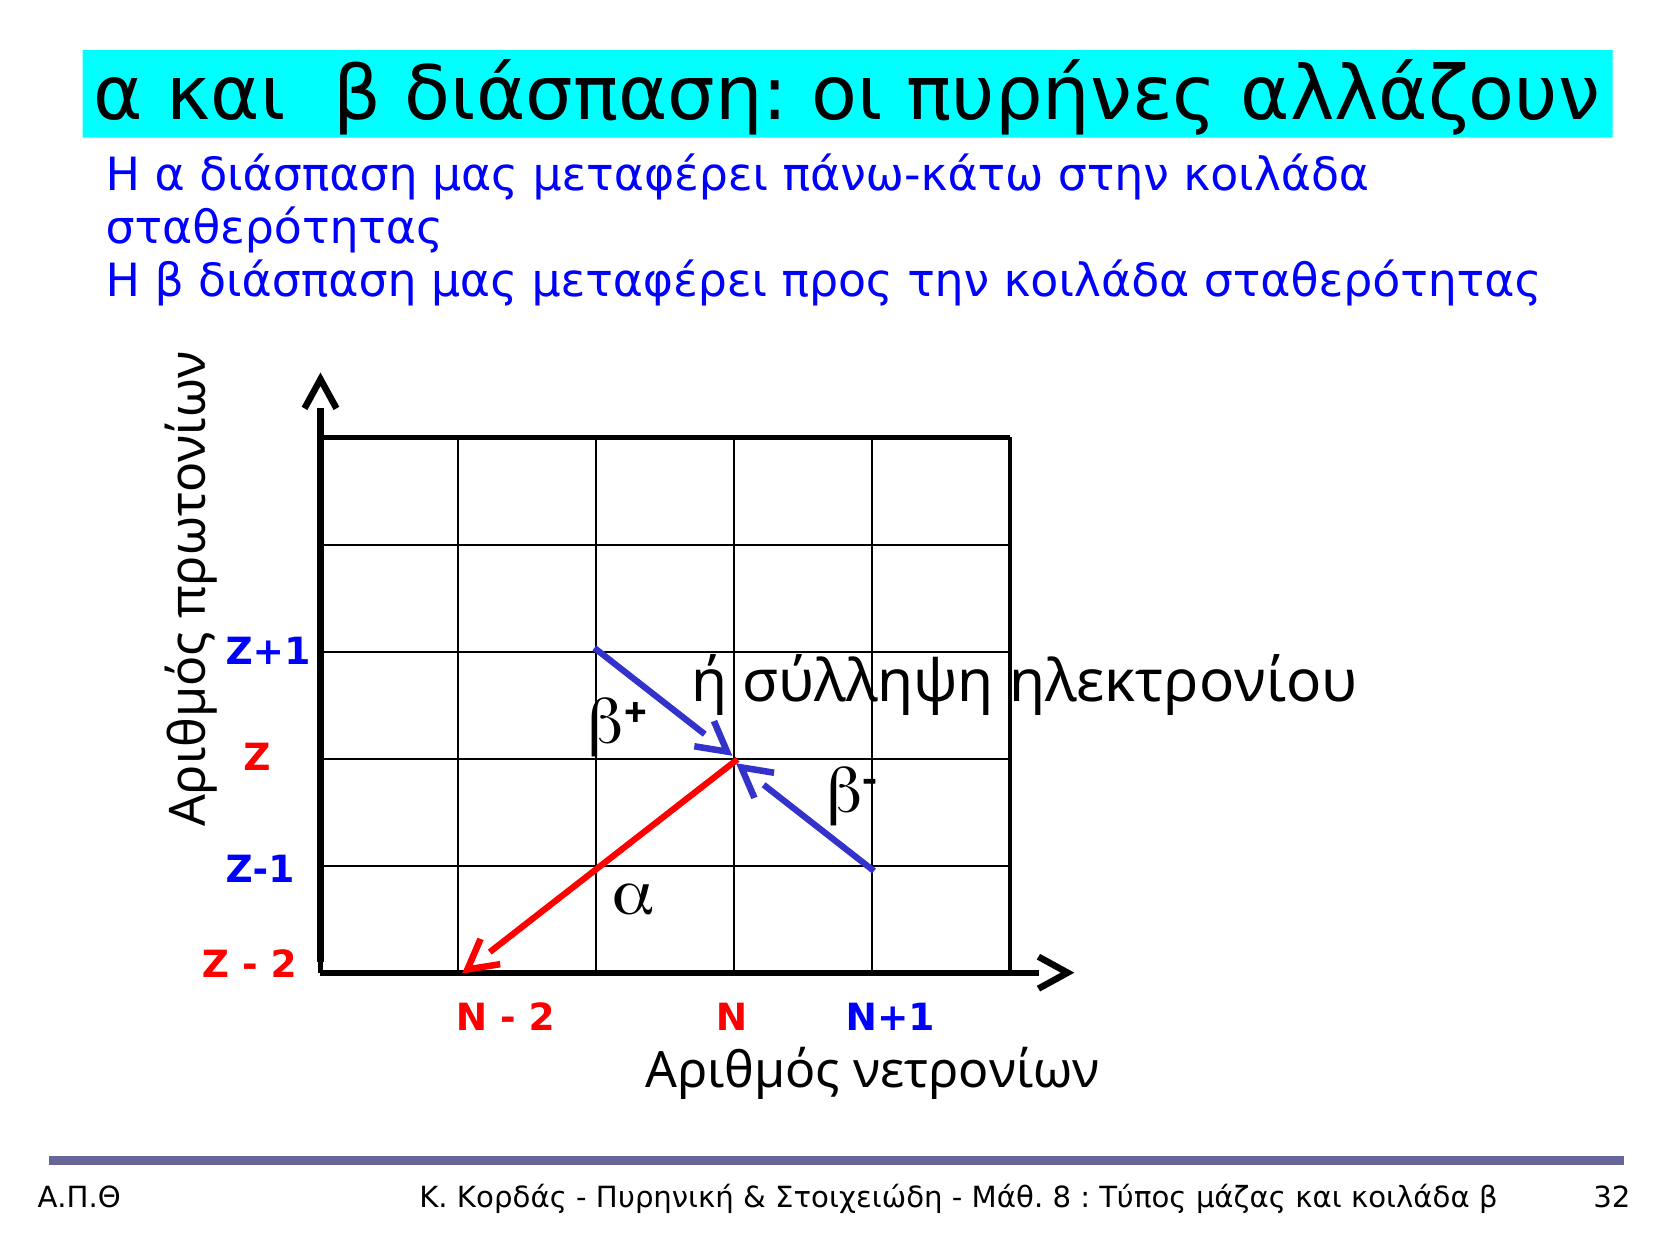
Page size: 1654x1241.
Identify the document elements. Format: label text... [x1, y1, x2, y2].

text_box  [811, 738, 891, 834]
text_box Z-1 [210, 840, 361, 900]
text_box Αριθμός νετρονίων [630, 1030, 1115, 1106]
text_box Ν+1 [830, 988, 981, 1048]
text_box ή σύλληψη ηλεκτρονίου [676, 635, 1373, 722]
text_box Η α διάσπαση μας μεταφέρει πάνω-κάτω στην κοιλάδα σταθερότητας Η β διάσπαση μας μεταφέρει προς την κοιλάδα σταθερότητας [90, 140, 1595, 316]
text_box Ν [700, 988, 830, 1048]
title α και β διάσπαση: οι πυρήνες αλλάζουν [82, 50, 1613, 138]
text_box Z+1 [210, 622, 361, 681]
text_box Ν - 2 [441, 988, 592, 1048]
text_box  [627, 668, 662, 696]
text_box  [572, 668, 662, 765]
text_box Ζ - 2 [187, 935, 338, 994]
text_box  [597, 840, 670, 936]
text_box Αριθμός πρωτονίων [146, 336, 223, 842]
text_box Ζ [228, 728, 379, 788]
